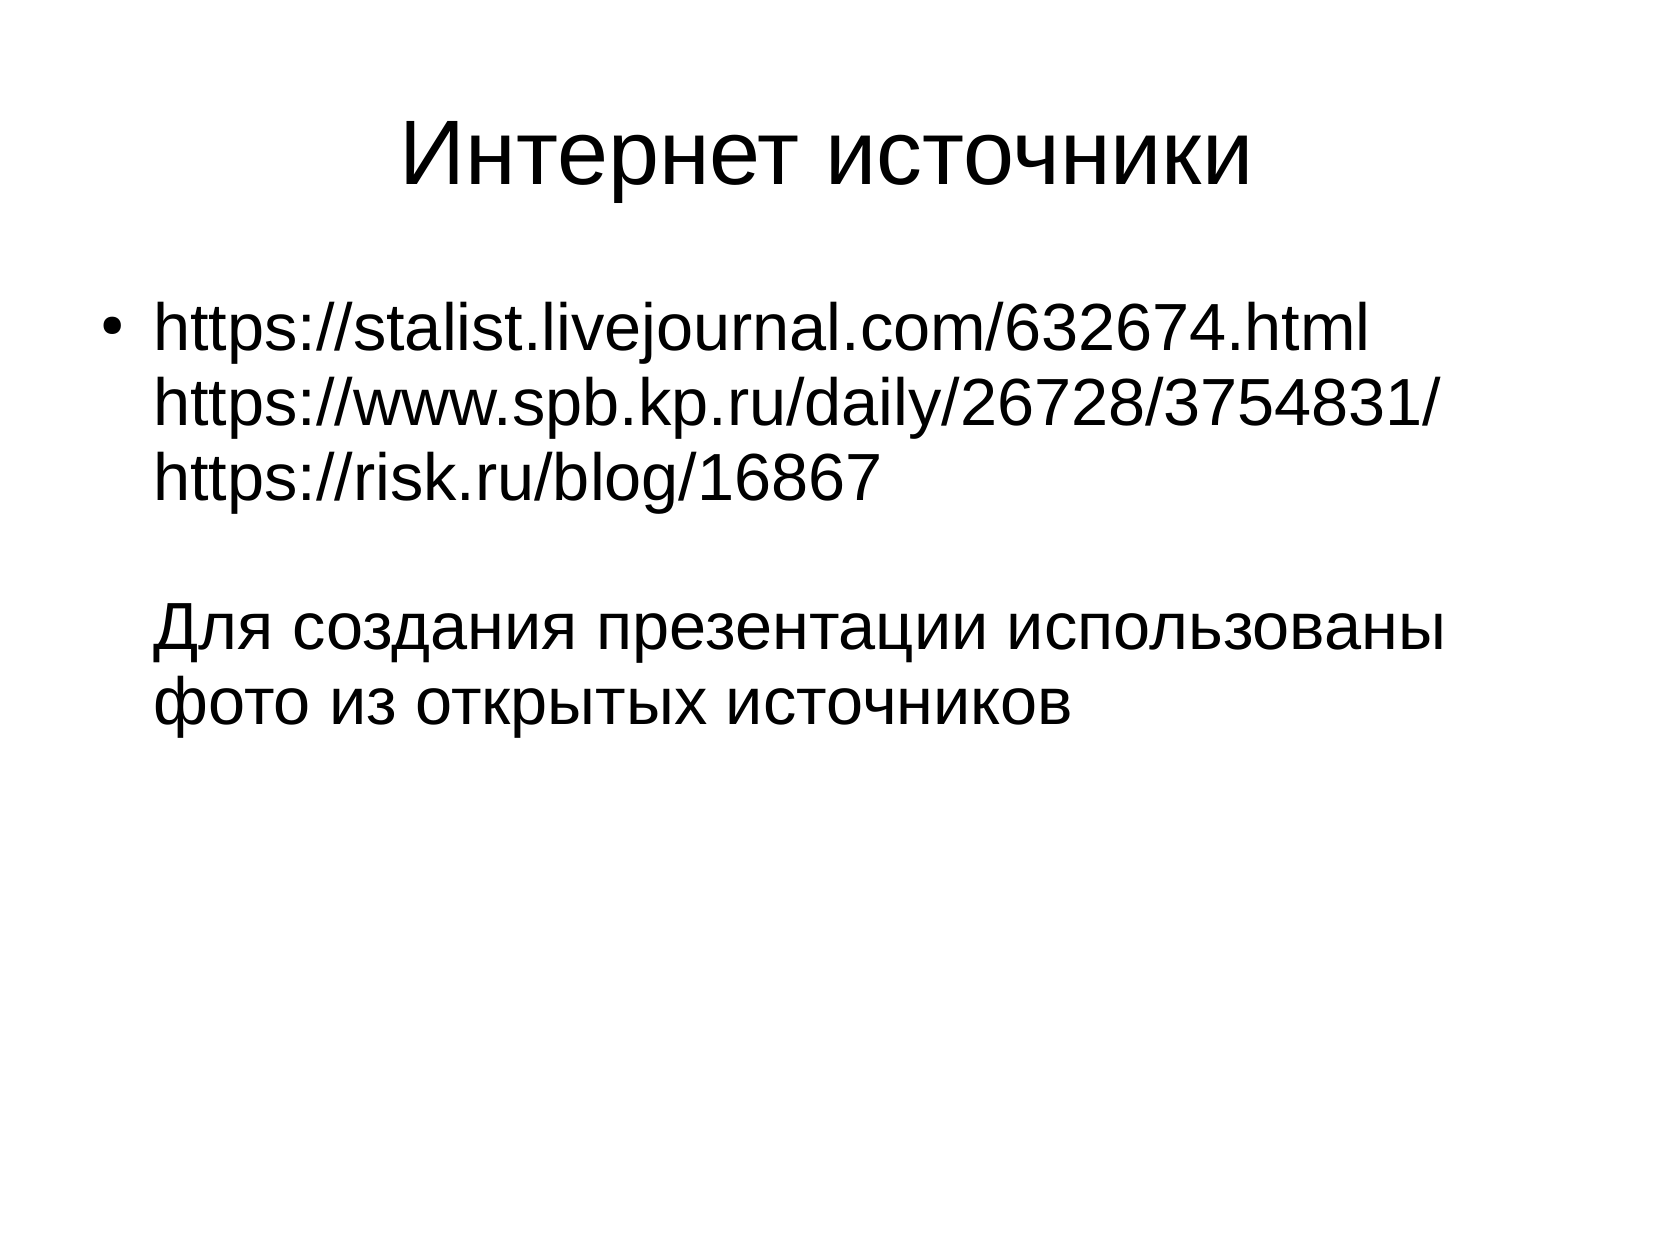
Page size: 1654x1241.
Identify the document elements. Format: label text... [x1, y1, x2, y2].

list https://stalist.livejournal.com/632674.htmlhttps://www.spb.kp.ru/daily/26728/3754831/ https://risk.ru/blog/16867 Для создания презентации использованы фото из открытых источников [82, 290, 1571, 1109]
title Интернет источники [82, 49, 1571, 257]
